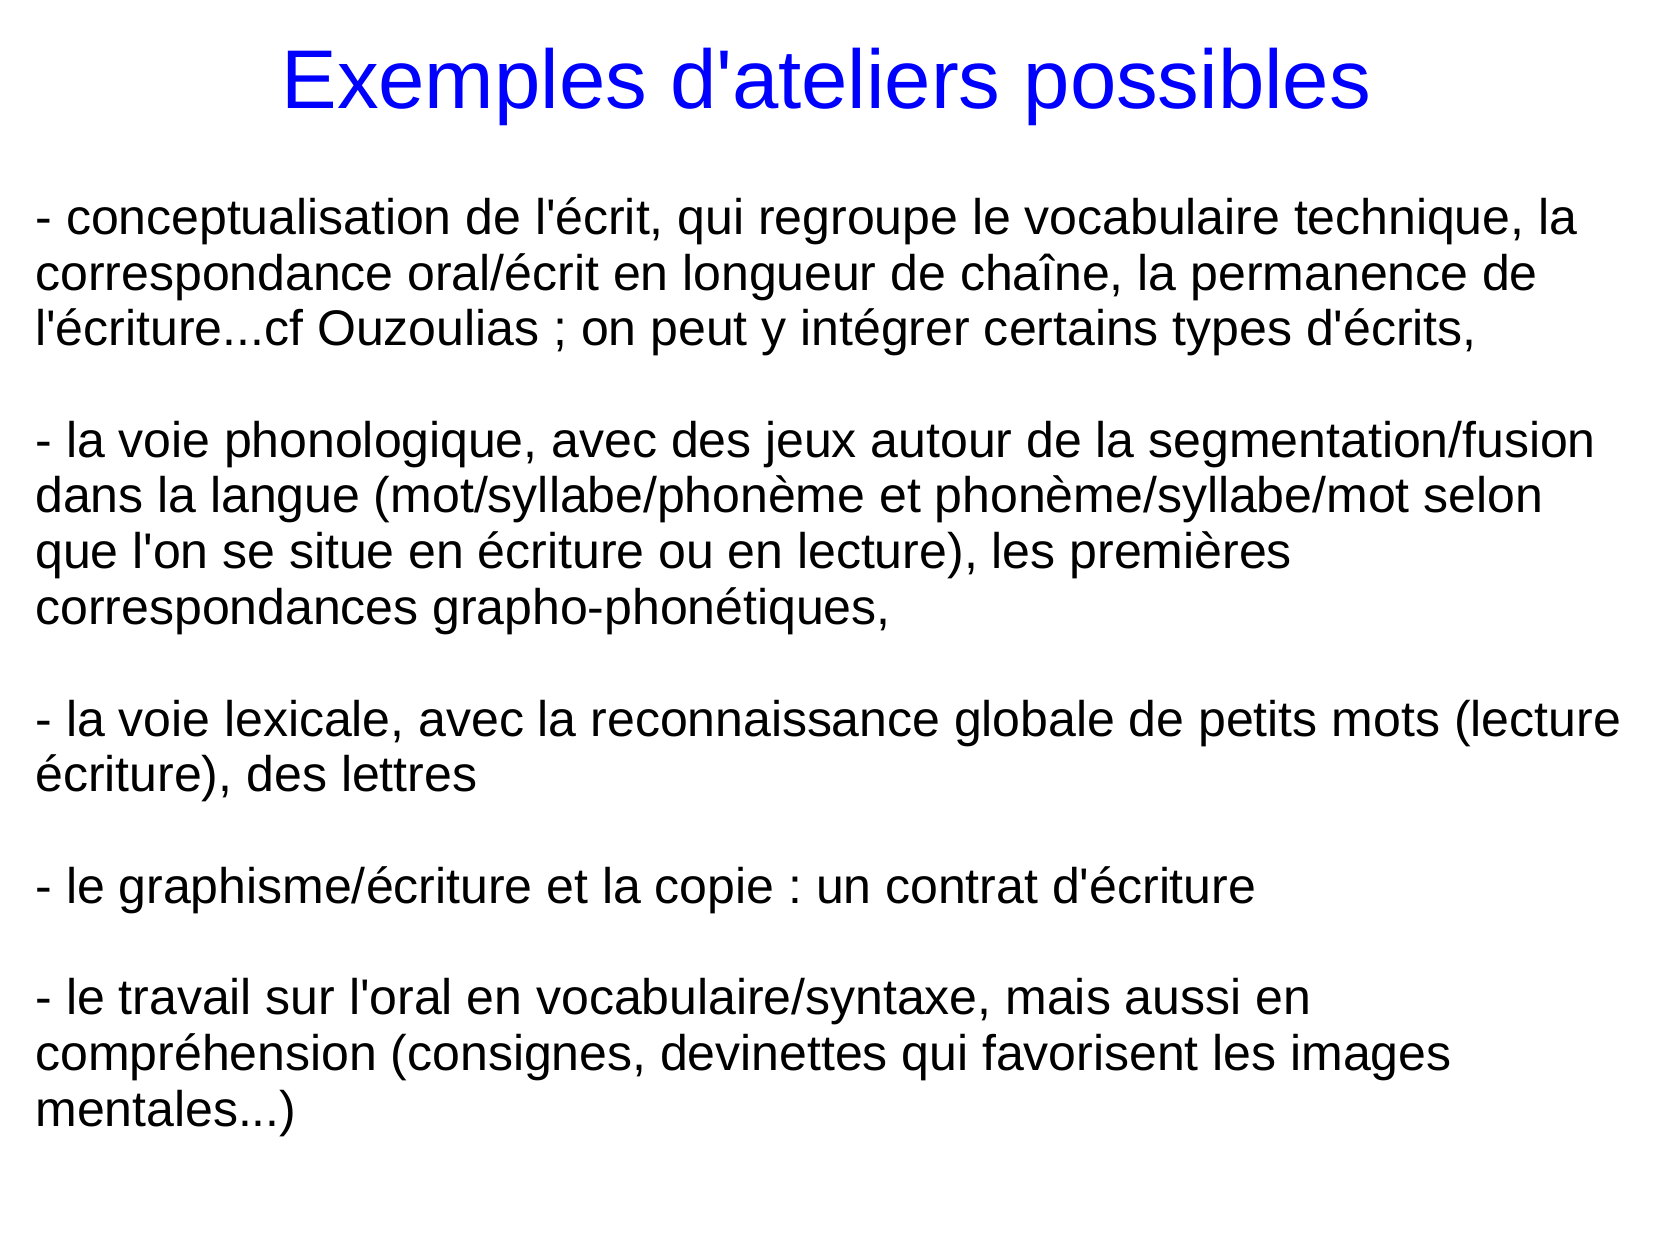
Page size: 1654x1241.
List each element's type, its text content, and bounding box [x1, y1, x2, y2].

subtitle - conceptualisation de l'écrit, qui regroupe le vocabulaire technique, la correspondance oral/écrit en longueur de chaîne, la permanence de l'écriture...cf Ouzoulias ; on peut y intégrer certains types d'écrits, - la voie phonologique, avec des jeux autour de la segmentation/fusion dans la langue (mot/syllabe/phonème et phonème/syllabe/mot selon que l'on se situe en écriture ou en lecture), les premières correspondances grapho-phonétiques, - la voie lexicale, avec la reconnaissance globale de petits mots (lecture écriture), des lettres - le graphisme/écriture et la copie : un contrat d'écriture - le travail sur l'oral en vocabulaire/syntaxe, mais aussi en compréhension (consignes, devinettes qui favorisent les images mentales...) [35, 188, 1642, 1203]
title Exemples d'ateliers possibles [82, 17, 1571, 142]
